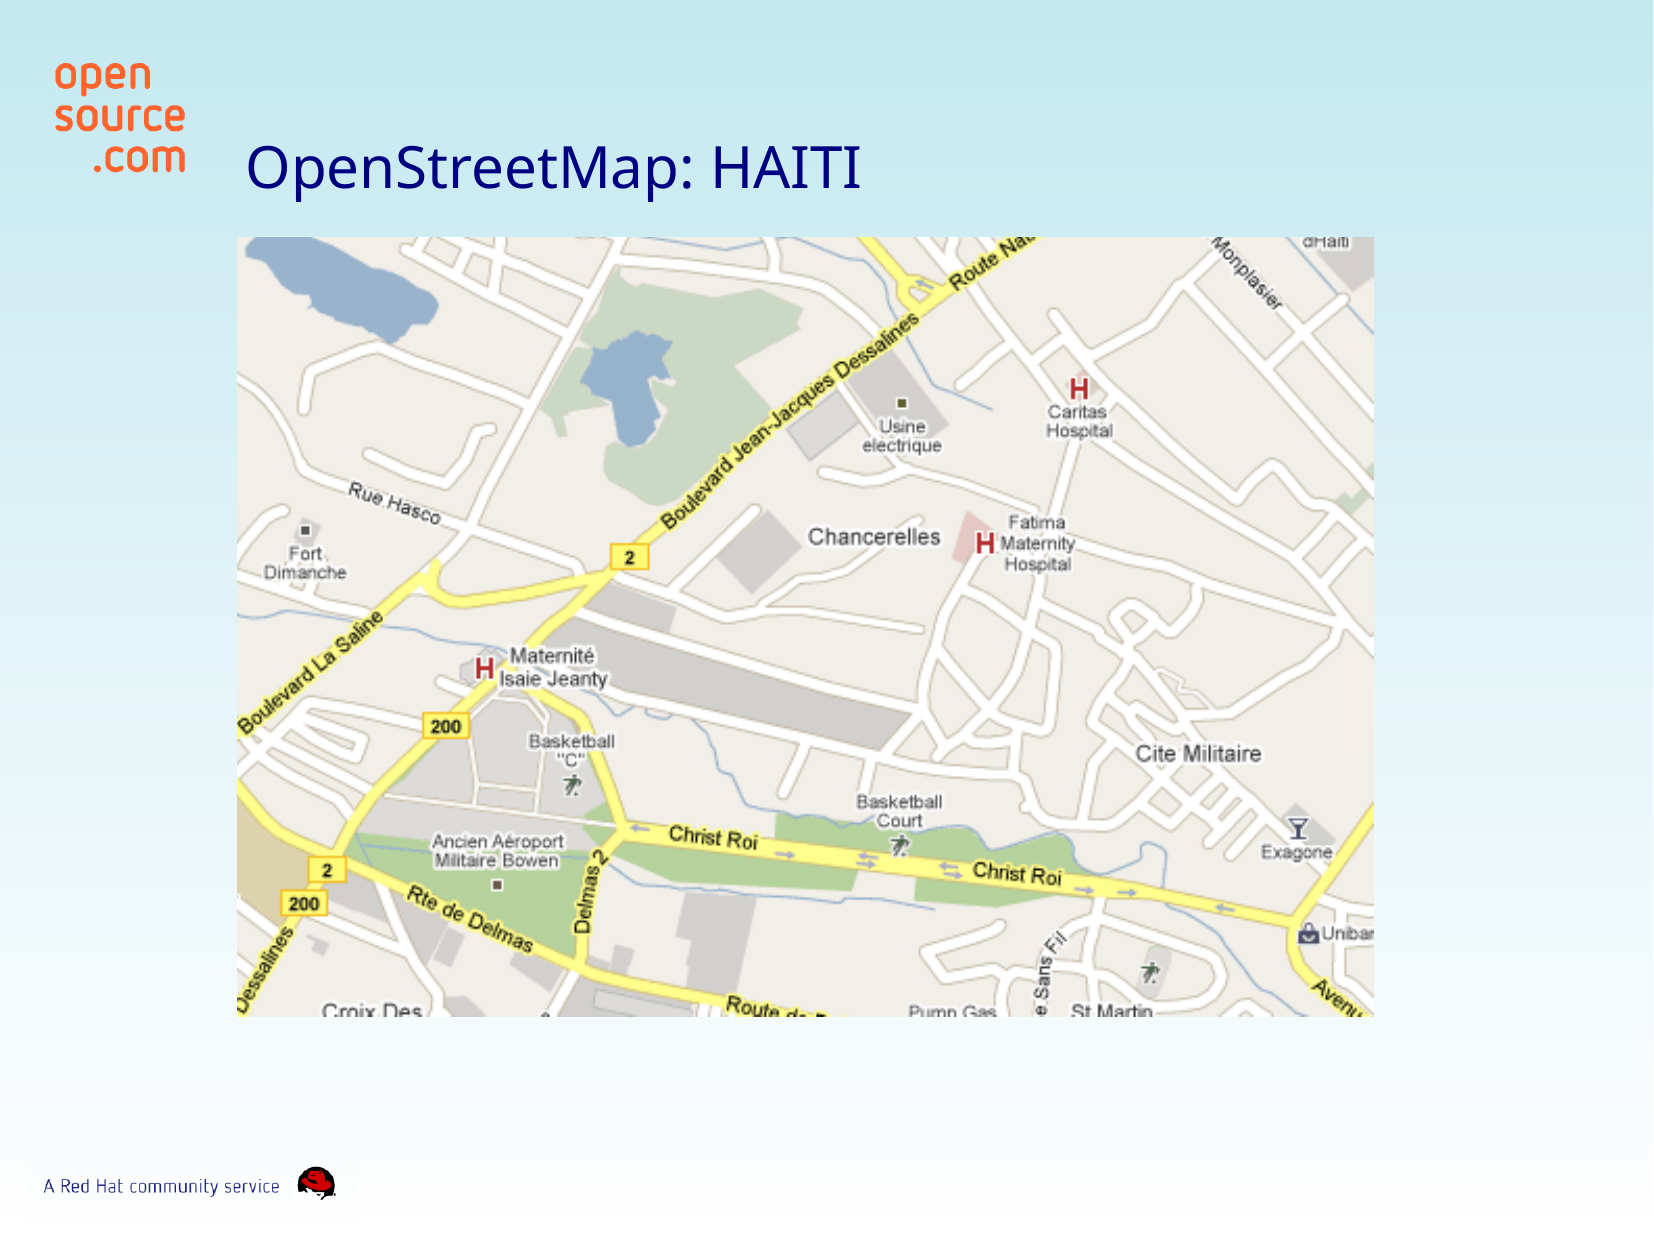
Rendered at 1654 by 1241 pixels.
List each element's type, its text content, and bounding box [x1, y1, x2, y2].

picture [0, 0, 1654, 1240]
text_box OpenStreetMap: HAITI [230, 118, 1570, 367]
